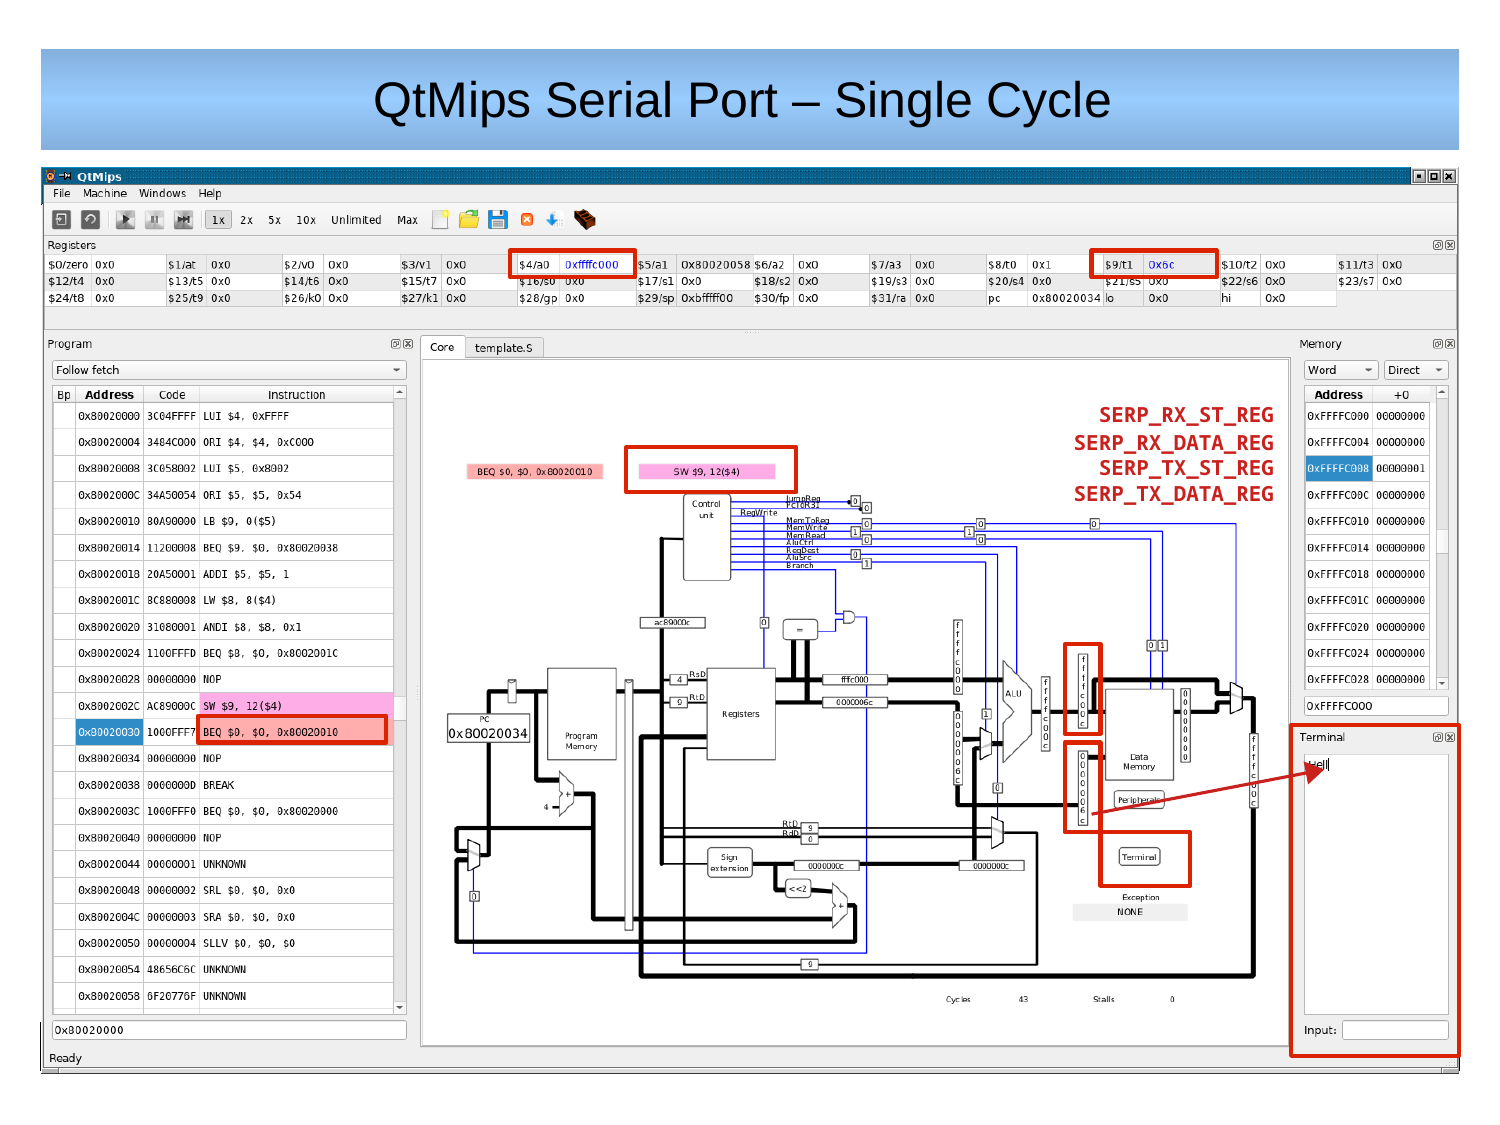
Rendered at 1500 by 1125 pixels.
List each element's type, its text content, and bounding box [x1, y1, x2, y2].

text_box SERP_TX_ST_REG [1082, 446, 1289, 471]
text_box SERP_RX_DATA_REG [1046, 420, 1289, 464]
text_box SERP_RX_ST_REG [1082, 393, 1289, 420]
picture [46, 170, 55, 182]
text_box SERP_TX_DATA_REG [1046, 471, 1289, 515]
picture [1103, 834, 1188, 884]
picture [1293, 727, 1457, 1054]
title QtMips Serial Port – Single Cycle [41, 49, 1459, 150]
picture [60, 174, 70, 178]
picture [94, 174, 102, 180]
picture [1067, 745, 1098, 830]
picture [41, 167, 1459, 1074]
